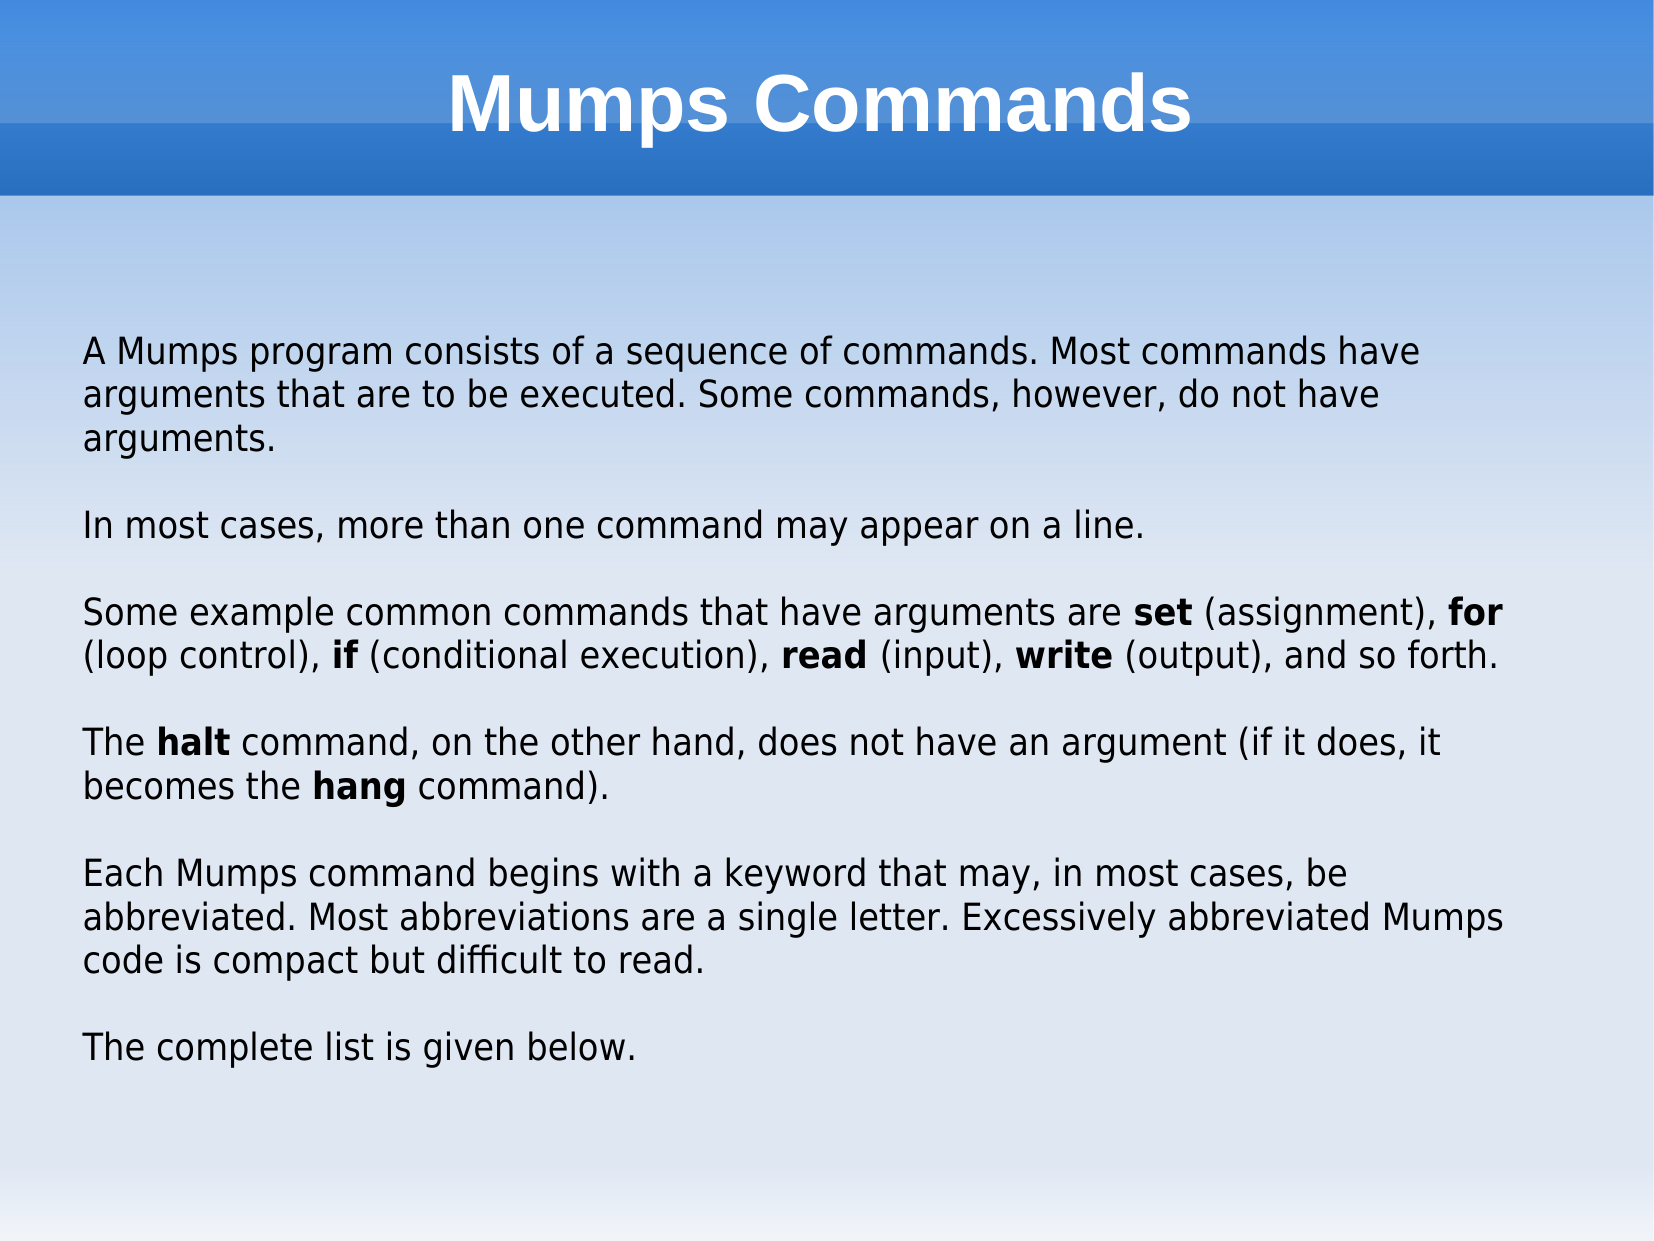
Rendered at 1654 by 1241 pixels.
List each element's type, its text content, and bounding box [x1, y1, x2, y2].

picture [0, 0, 1654, 1241]
title Mumps Commands [76, 0, 1565, 208]
subtitle A Mumps program consists of a sequence of commands. Most commands have arguments that are to be executed. Some commands, however, do not have arguments. In most cases, more than one command may appear on a line. Some example common commands that have arguments are set (assignment), for (loop control), if (conditional execution), read (input), write (output), and so forth. The halt command, on the other hand, does not have an argument (if it does, it becomes the hang command). Each Mumps command begins with a keyword that may, in most cases, be abbreviated. Most abbreviations are a single letter. Excessively abbreviated Mumps code is compact but difficult to read. The complete list is given below. [82, 290, 1571, 1109]
